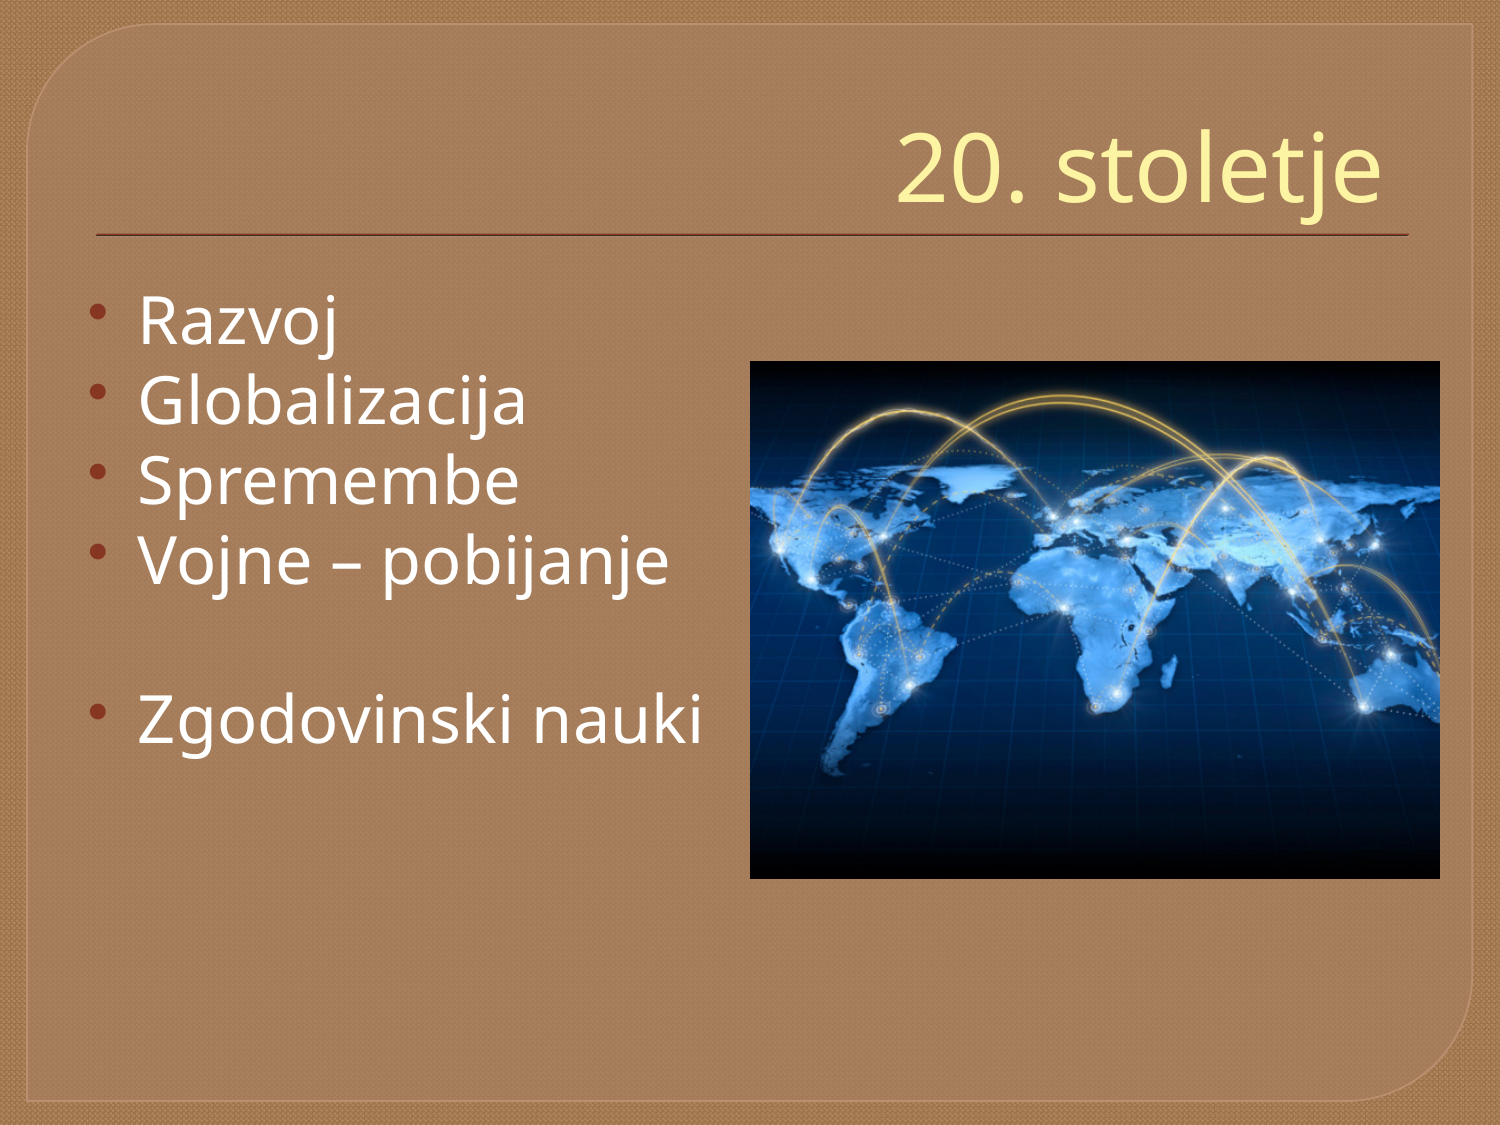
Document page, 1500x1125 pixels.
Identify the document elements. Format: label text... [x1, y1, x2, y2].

picture [0, 0, 1500, 1125]
list Razvoj Globalizacija Spremembe Vojne – pobijanje Zgodovinski nauki [75, 270, 1425, 1013]
title 20. stoletje [75, 41, 1425, 230]
